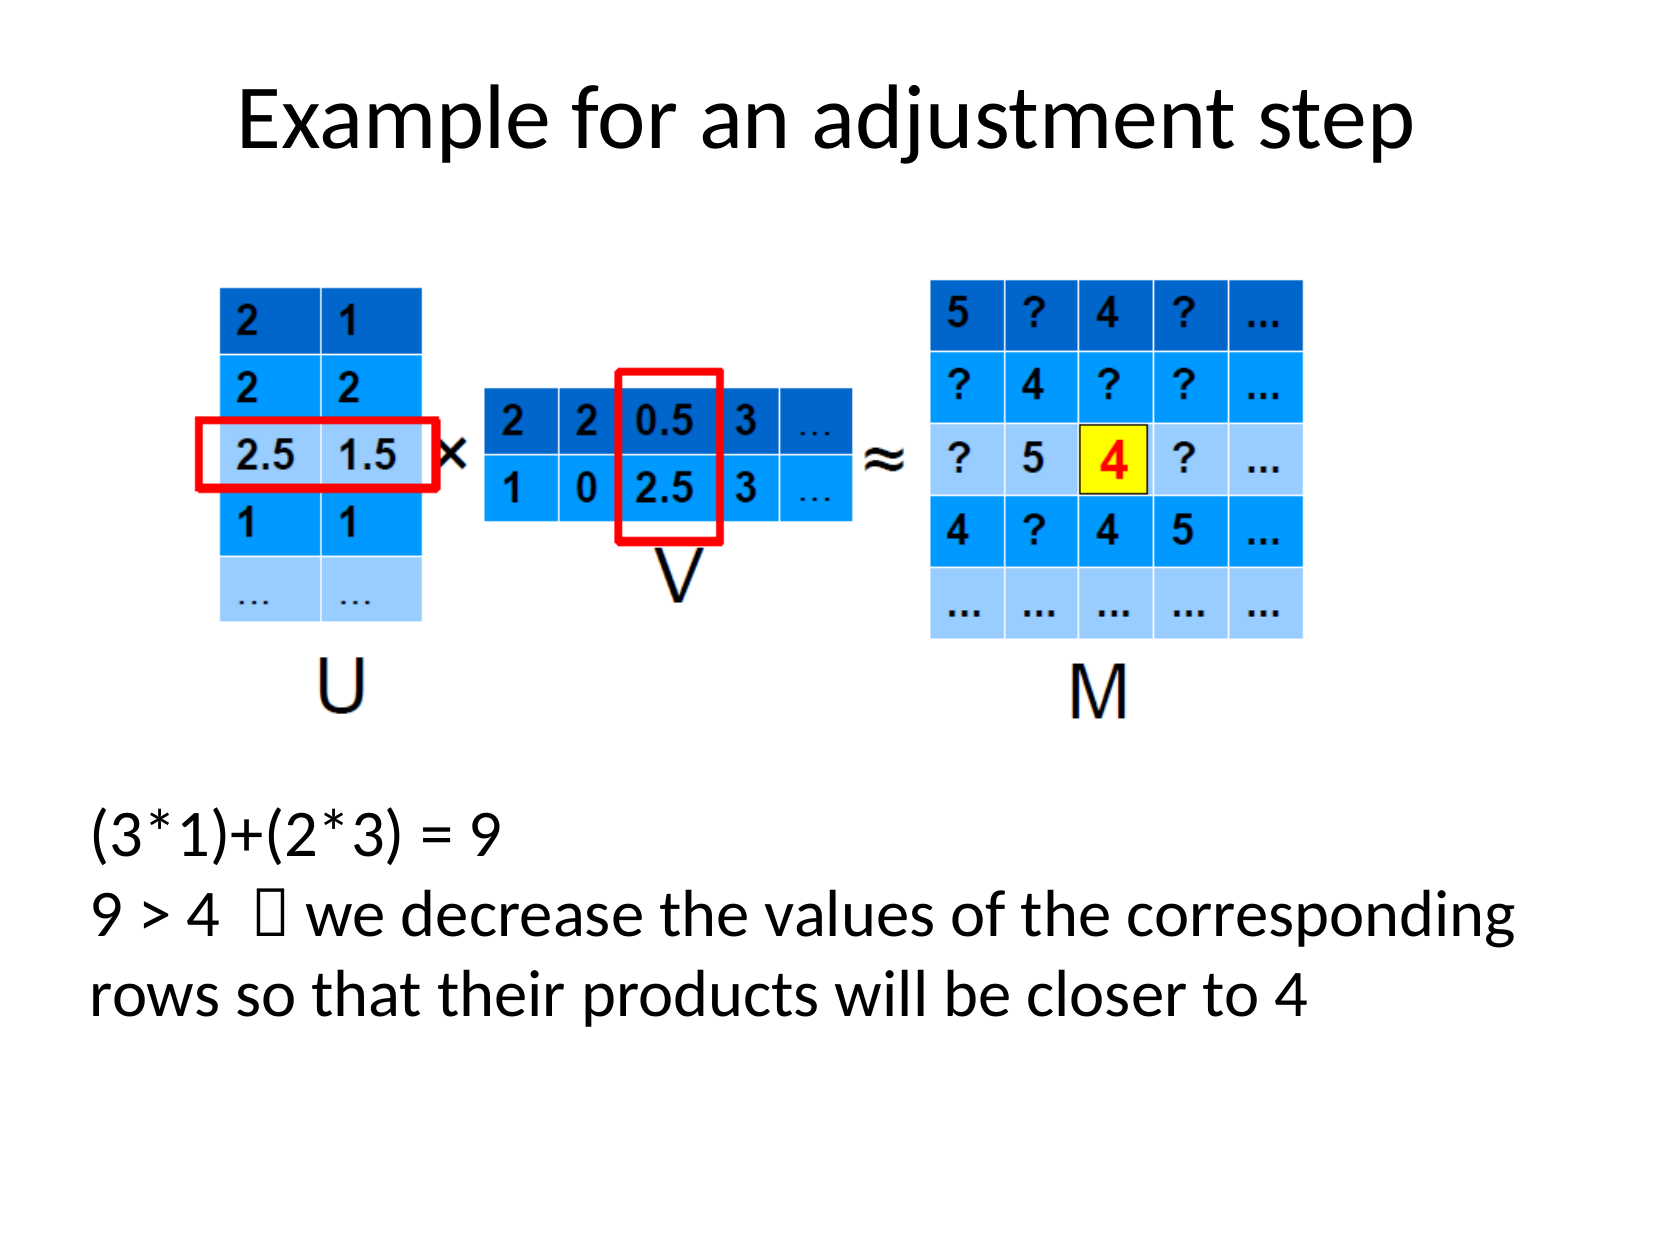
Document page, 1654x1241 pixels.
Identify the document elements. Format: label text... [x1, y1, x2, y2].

list (3*1)+(2*3) = 9 9 > 4  we decrease the values of the corresponding rows so that their products will be closer to 4 [75, 782, 1571, 1033]
picture [189, 257, 1311, 739]
title Example for an adjustment step [82, 49, 1571, 257]
